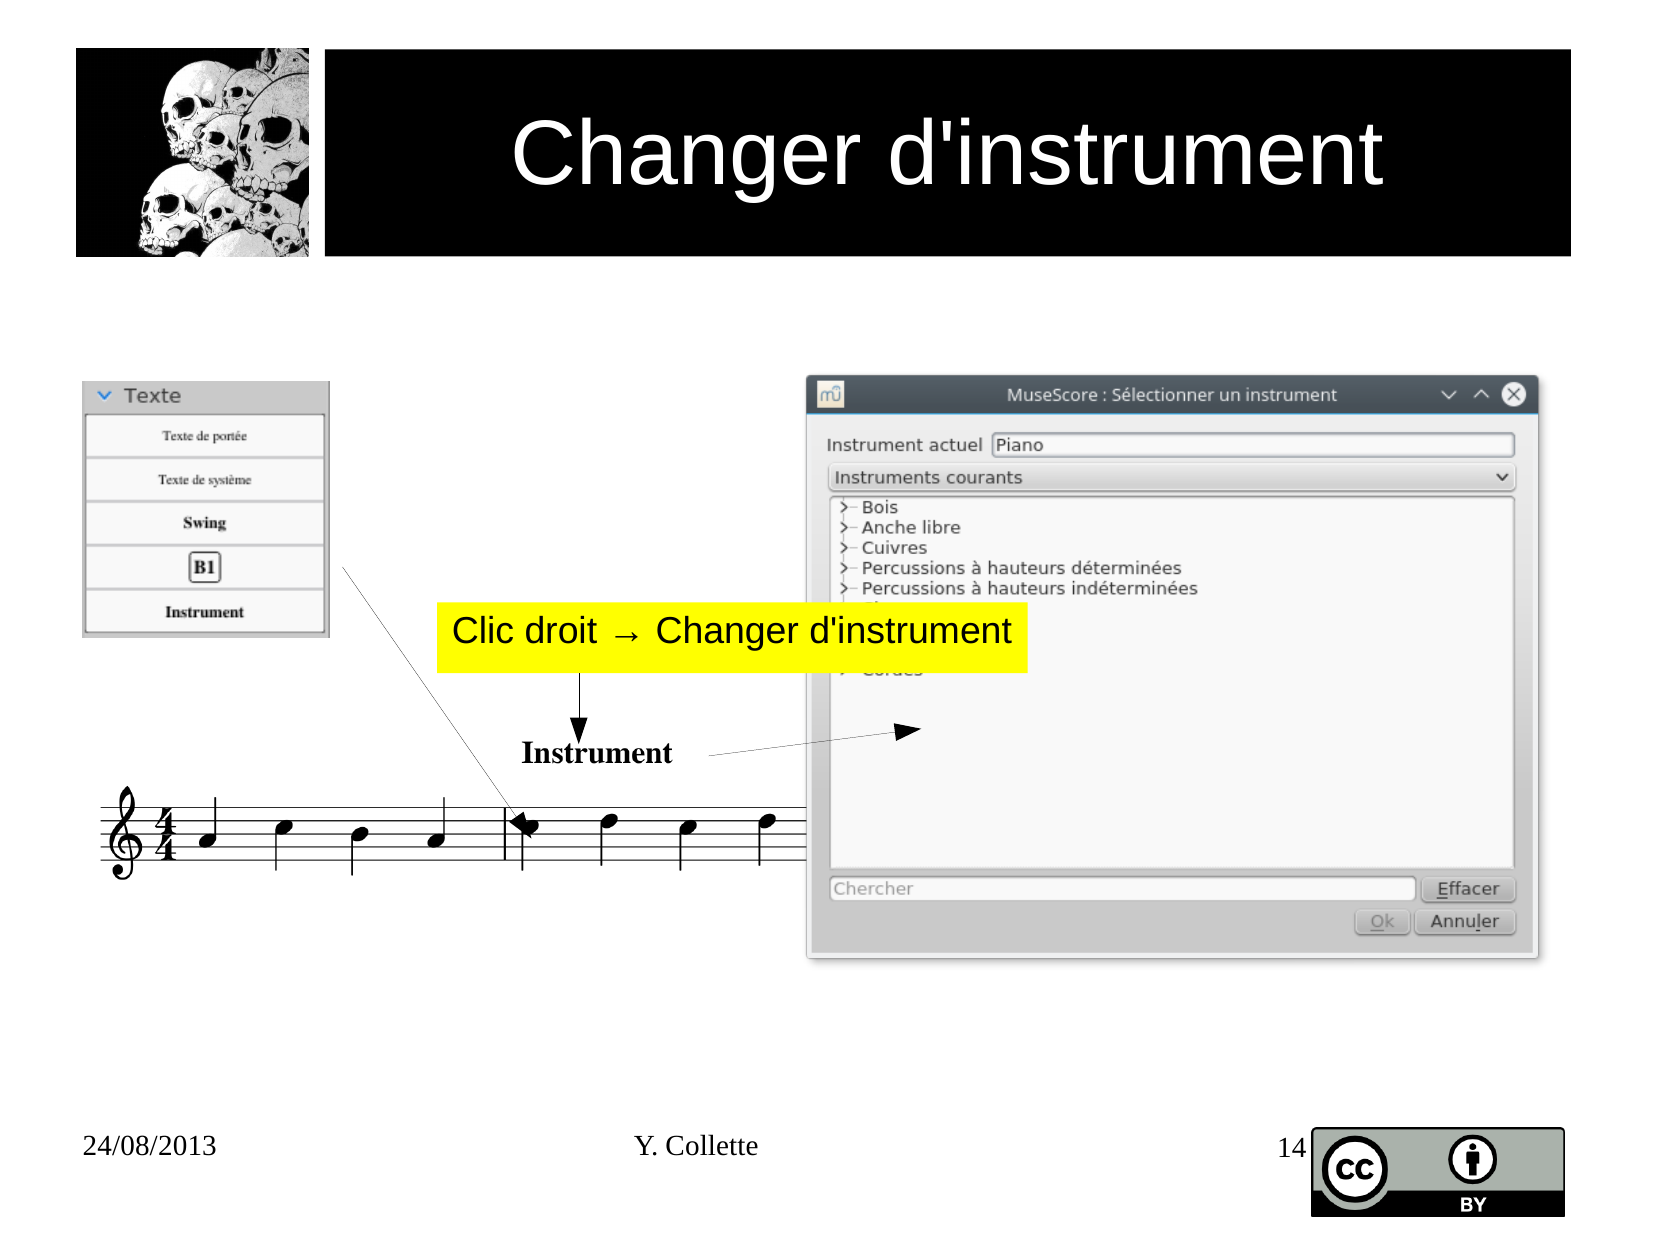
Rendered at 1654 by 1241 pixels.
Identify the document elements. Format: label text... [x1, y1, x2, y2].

picture [82, 381, 330, 638]
text_box Clic droit → Changer d'instrument [437, 602, 1028, 674]
picture [94, 366, 1556, 976]
title Changer d'instrument [324, 49, 1571, 257]
picture [1311, 1127, 1565, 1217]
picture [76, 48, 309, 257]
